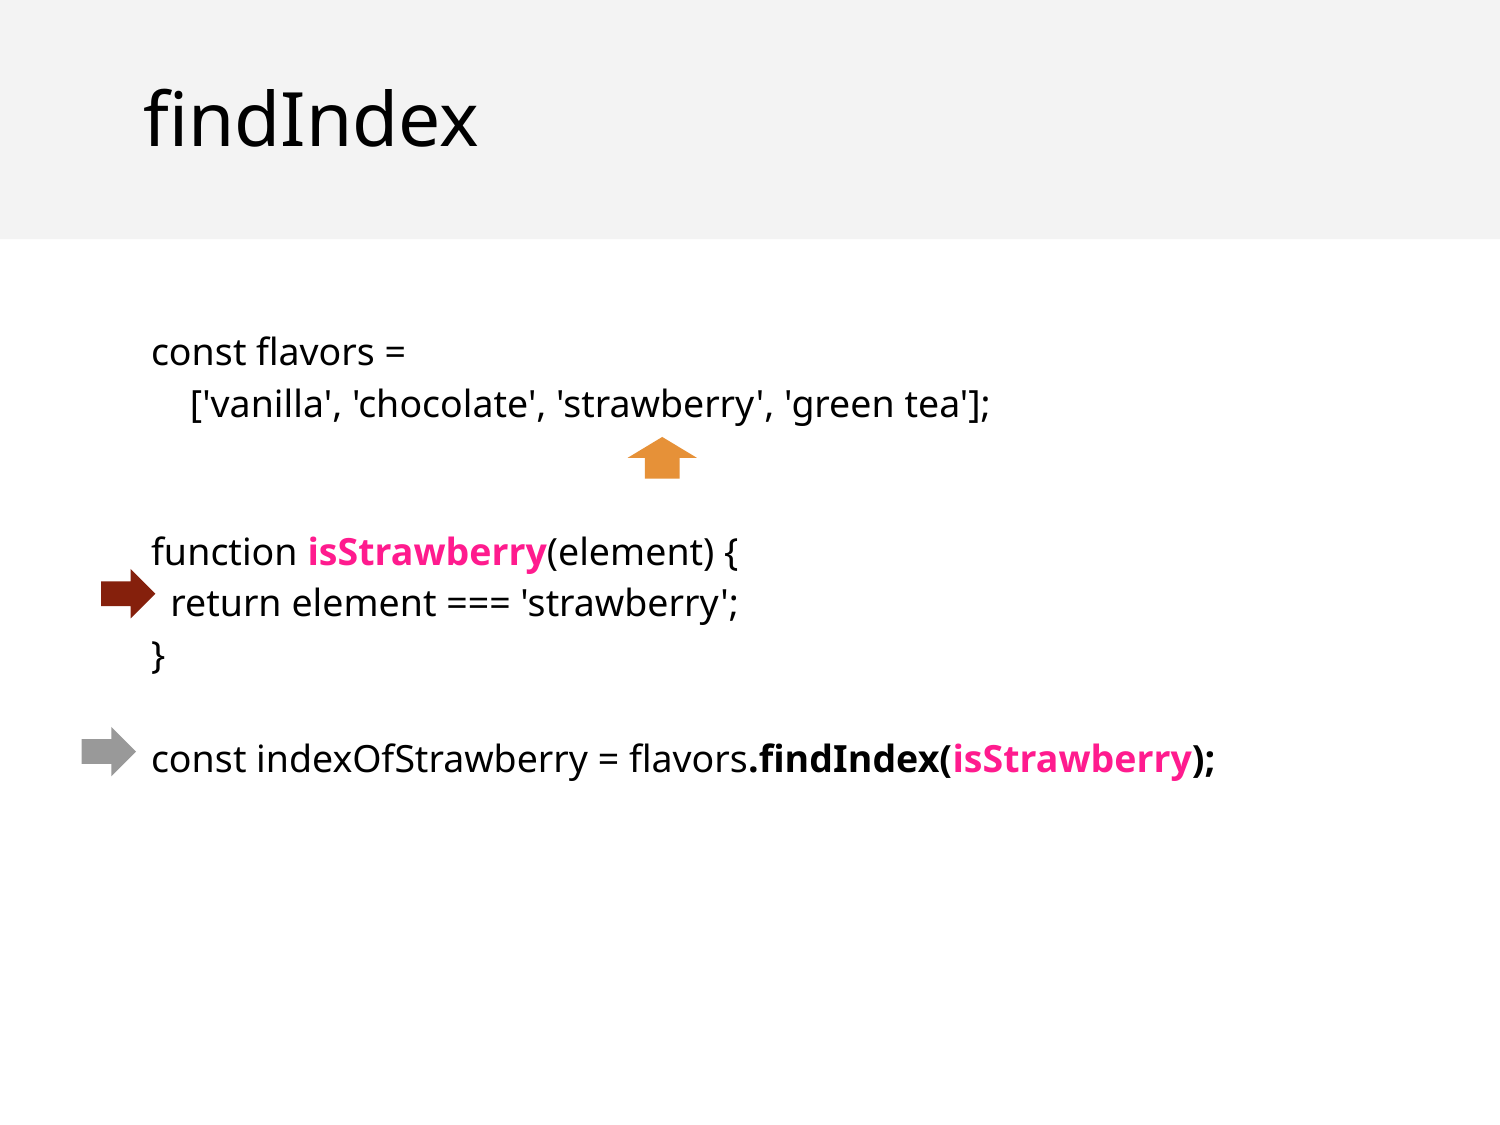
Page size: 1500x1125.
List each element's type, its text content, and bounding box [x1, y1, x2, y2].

text_box [101, 568, 156, 619]
title findIndex [128, 56, 1372, 183]
text_box [627, 436, 697, 479]
text_box const flavors = ['vanilla', 'chocolate', 'strawberry', 'green tea']; [135, 306, 1380, 448]
text_box function isStrawberry(element) { return element === 'strawberry'; } const indexOfStrawberry = flavors.findIndex(isStrawberry); [135, 505, 1380, 807]
text_box [81, 726, 137, 777]
